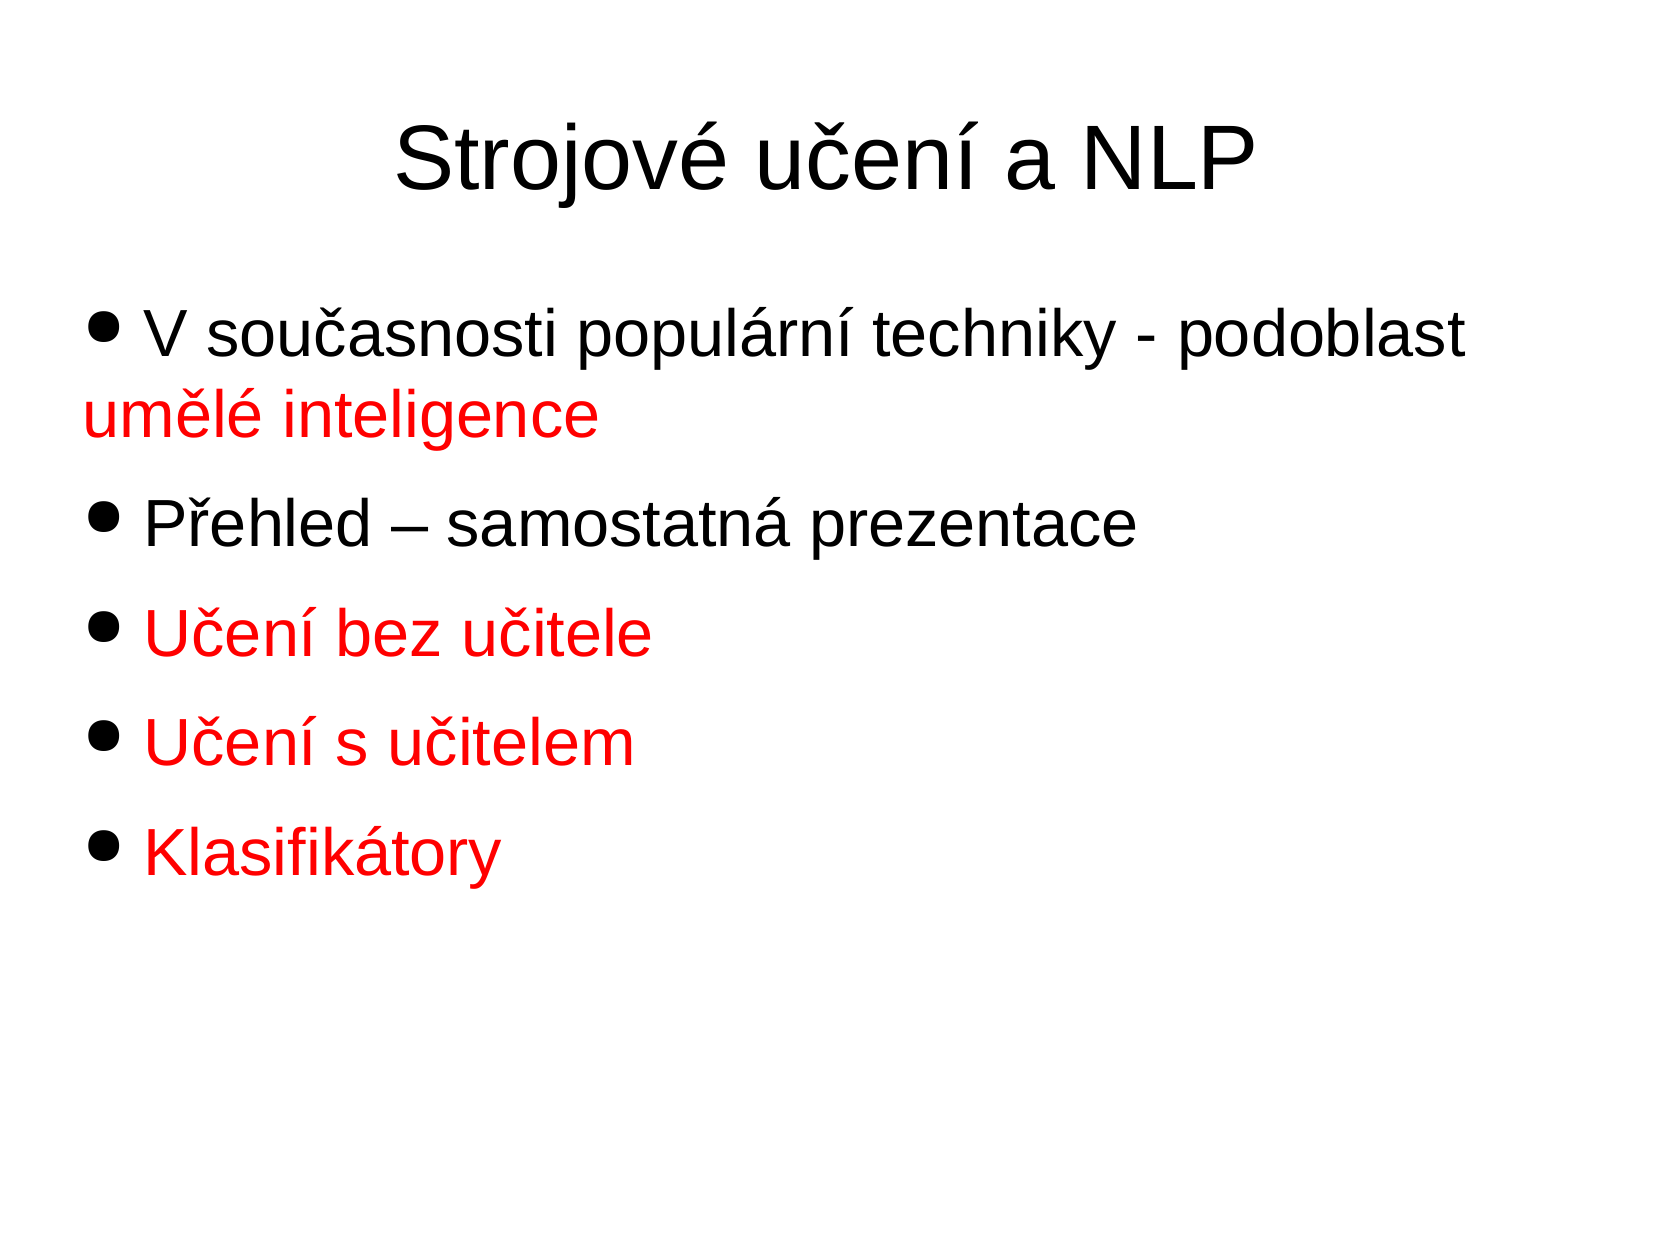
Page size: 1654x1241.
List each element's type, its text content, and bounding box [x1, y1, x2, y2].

list V současnosti populární techniky - podoblast umělé inteligence Přehled – samostatná prezentace Učení bez učitele Učení s učitelem Klasifikátory [82, 290, 1571, 1094]
title Strojové učení a NLP [82, 56, 1571, 250]
